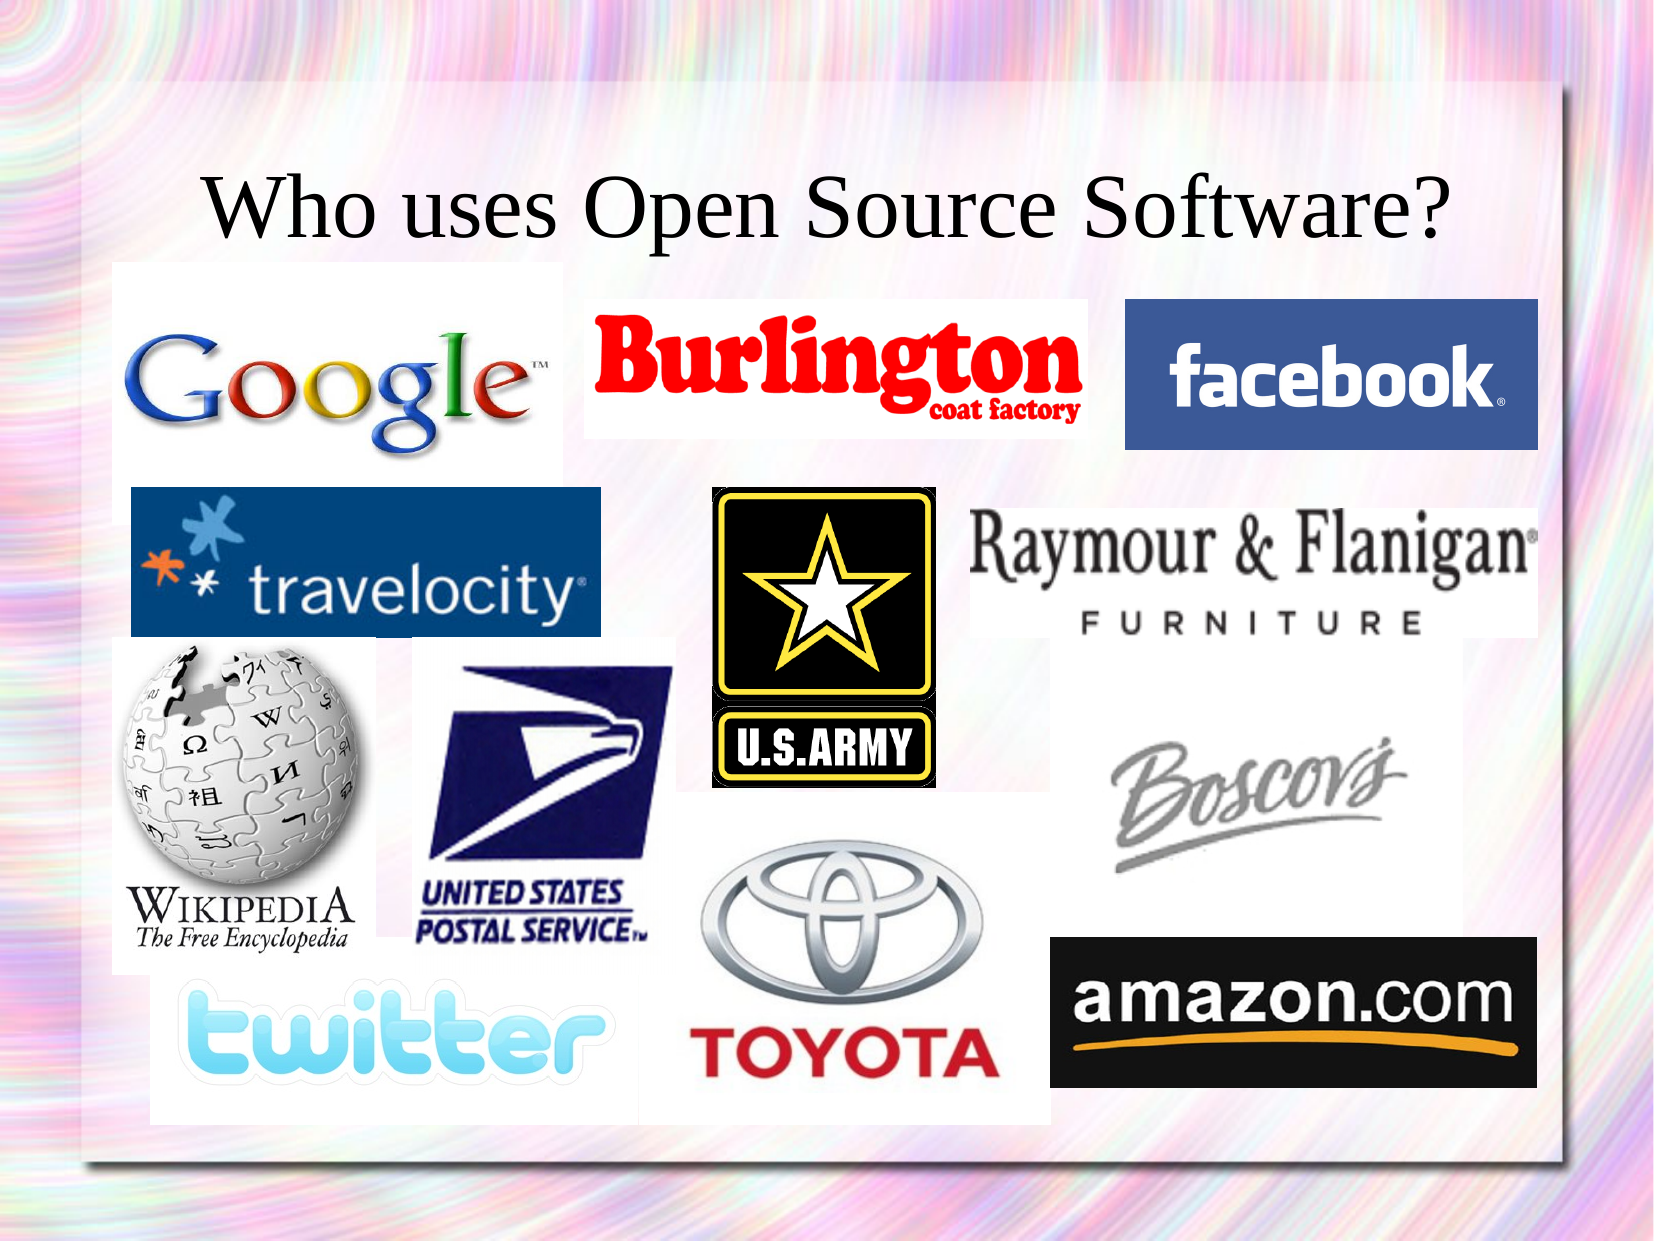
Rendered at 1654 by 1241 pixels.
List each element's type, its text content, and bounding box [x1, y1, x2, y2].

title Who uses Open Source Software? [121, 102, 1534, 311]
picture [0, 0, 1654, 1241]
